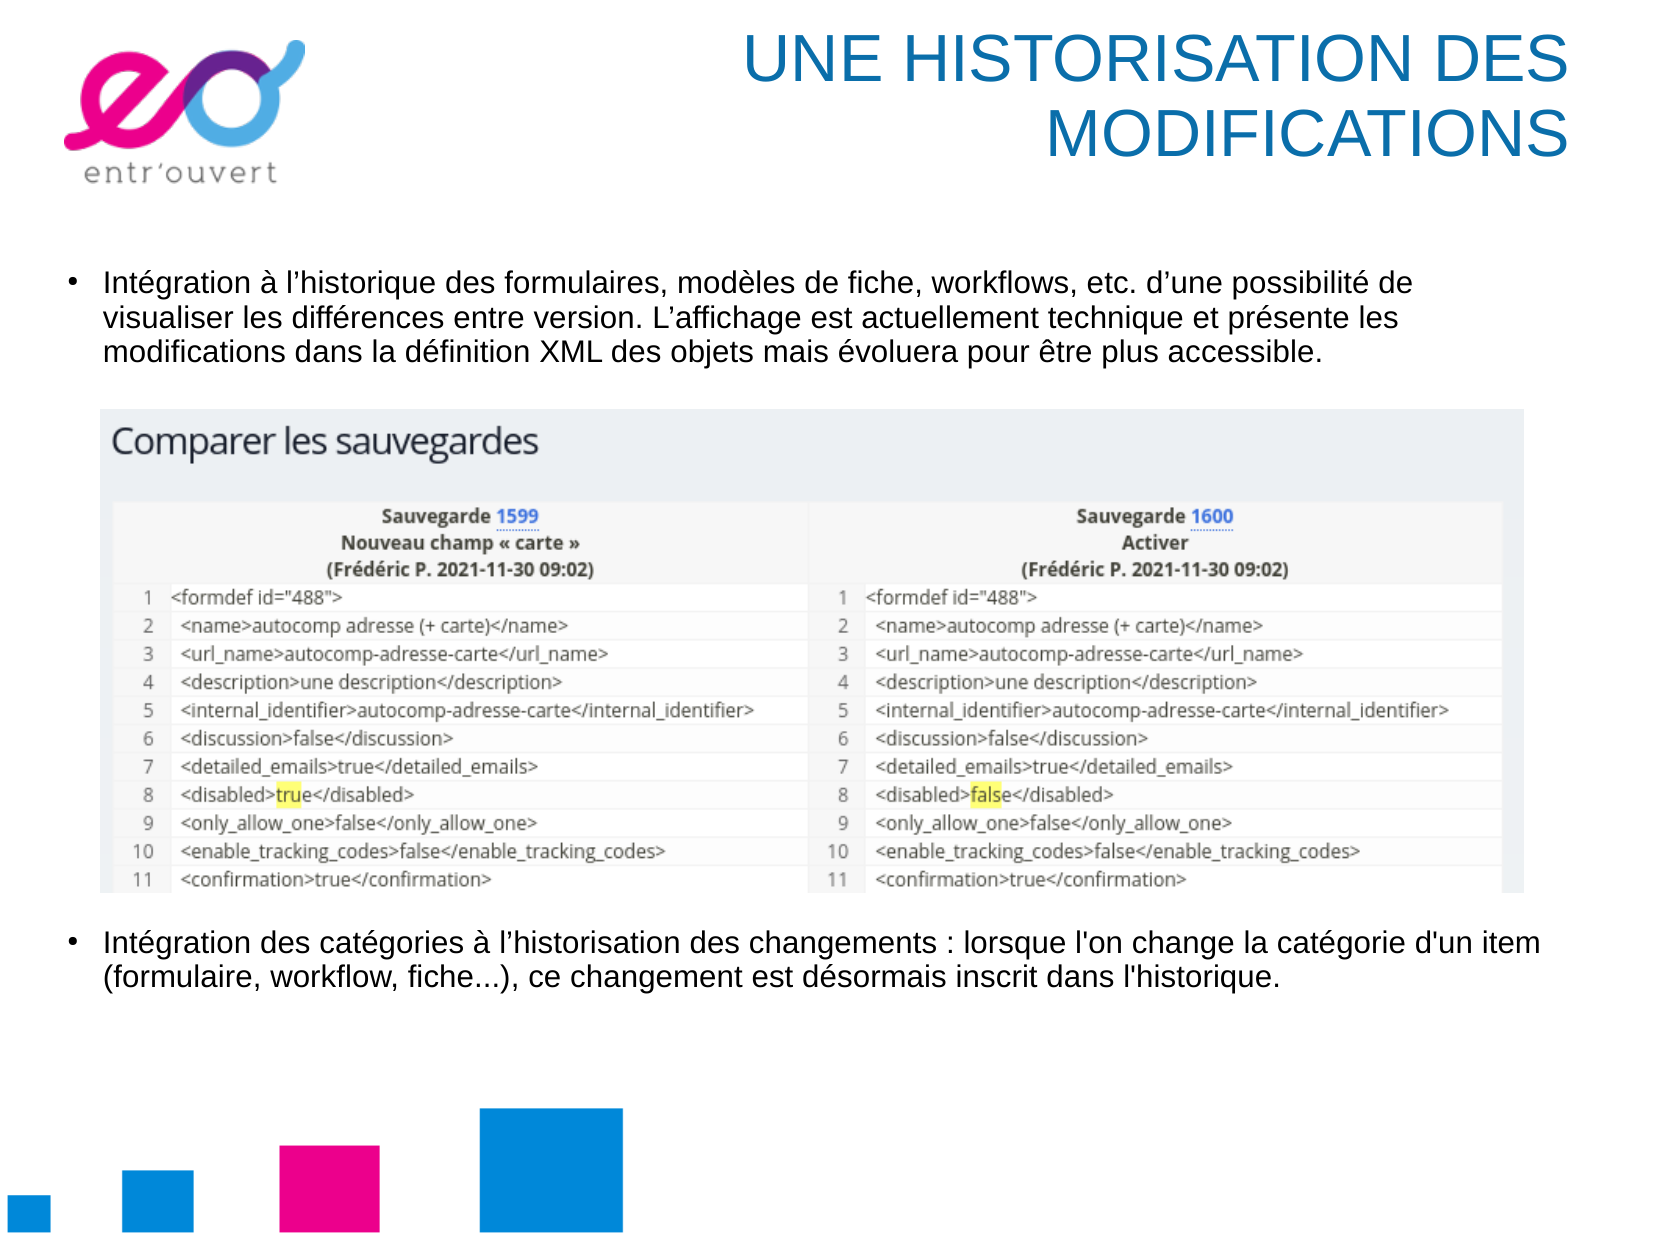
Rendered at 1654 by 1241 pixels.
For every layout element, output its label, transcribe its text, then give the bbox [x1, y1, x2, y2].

title Une HISTORISATION DES MODIFICATIONS [369, 20, 1571, 290]
text_box Intégration à l’historique des formulaires, modèles de fiche, workflows, etc. d’une possibilité de visualiser les différences entre version. L’affichage est actuellement technique et présente les modifications dans la définition XML des objets mais évoluera pour être plus accessible. Intégration des catégories à l’historisation des changements : lorsque l'on change la catégorie d'un item (formulaire, workflow, fiche...), ce changement est désormais inscrit dans l'historique. [67, 230, 1556, 1064]
picture [5, 1106, 626, 1235]
picture [100, 409, 1524, 893]
picture [64, 40, 305, 184]
